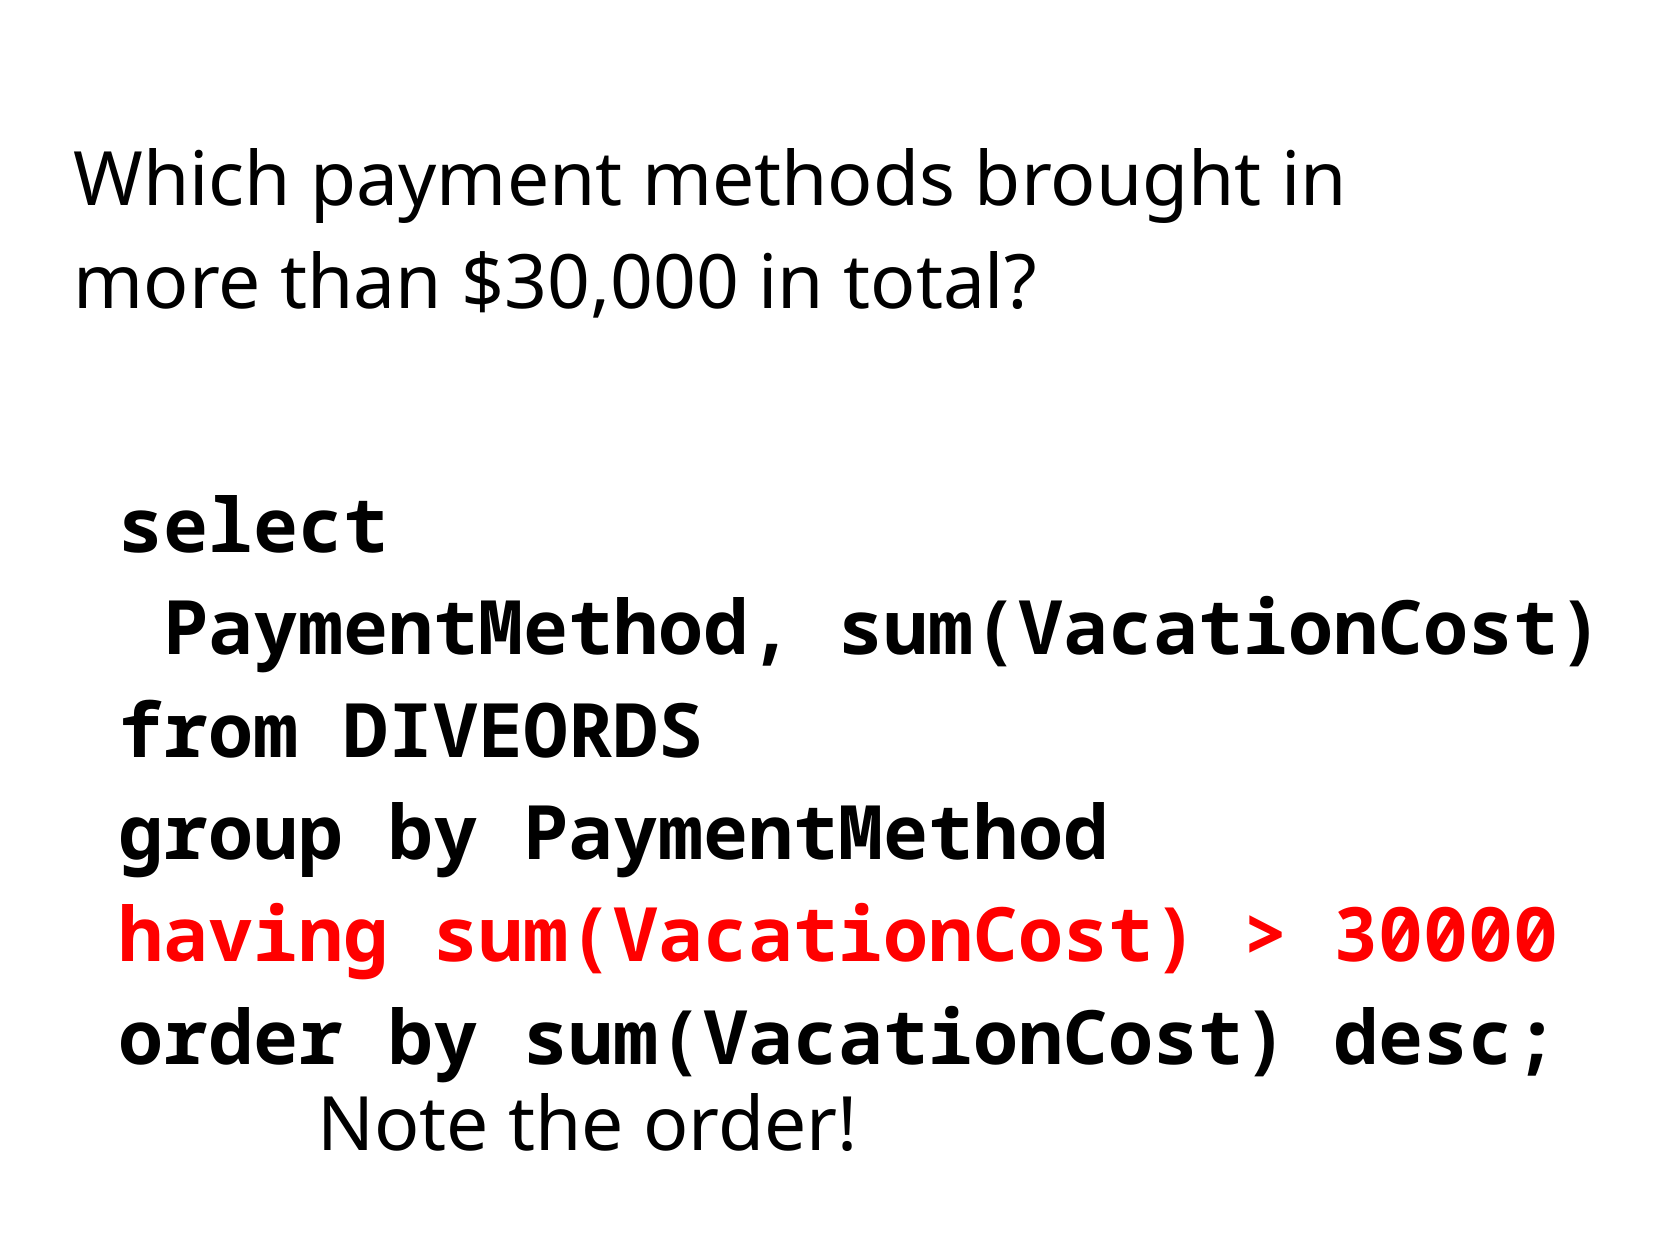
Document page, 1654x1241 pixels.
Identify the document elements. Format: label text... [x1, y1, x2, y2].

subtitle select PaymentMethod, sum(VacationCost) from DIVEORDS group by PaymentMethod having sum(VacationCost) > 30000 order by sum(VacationCost) desc; [118, 472, 1654, 1123]
text_box Note the order! [302, 1062, 913, 1170]
text_box Which payment methods brought in more than $30,000 in total? [59, 118, 1565, 316]
